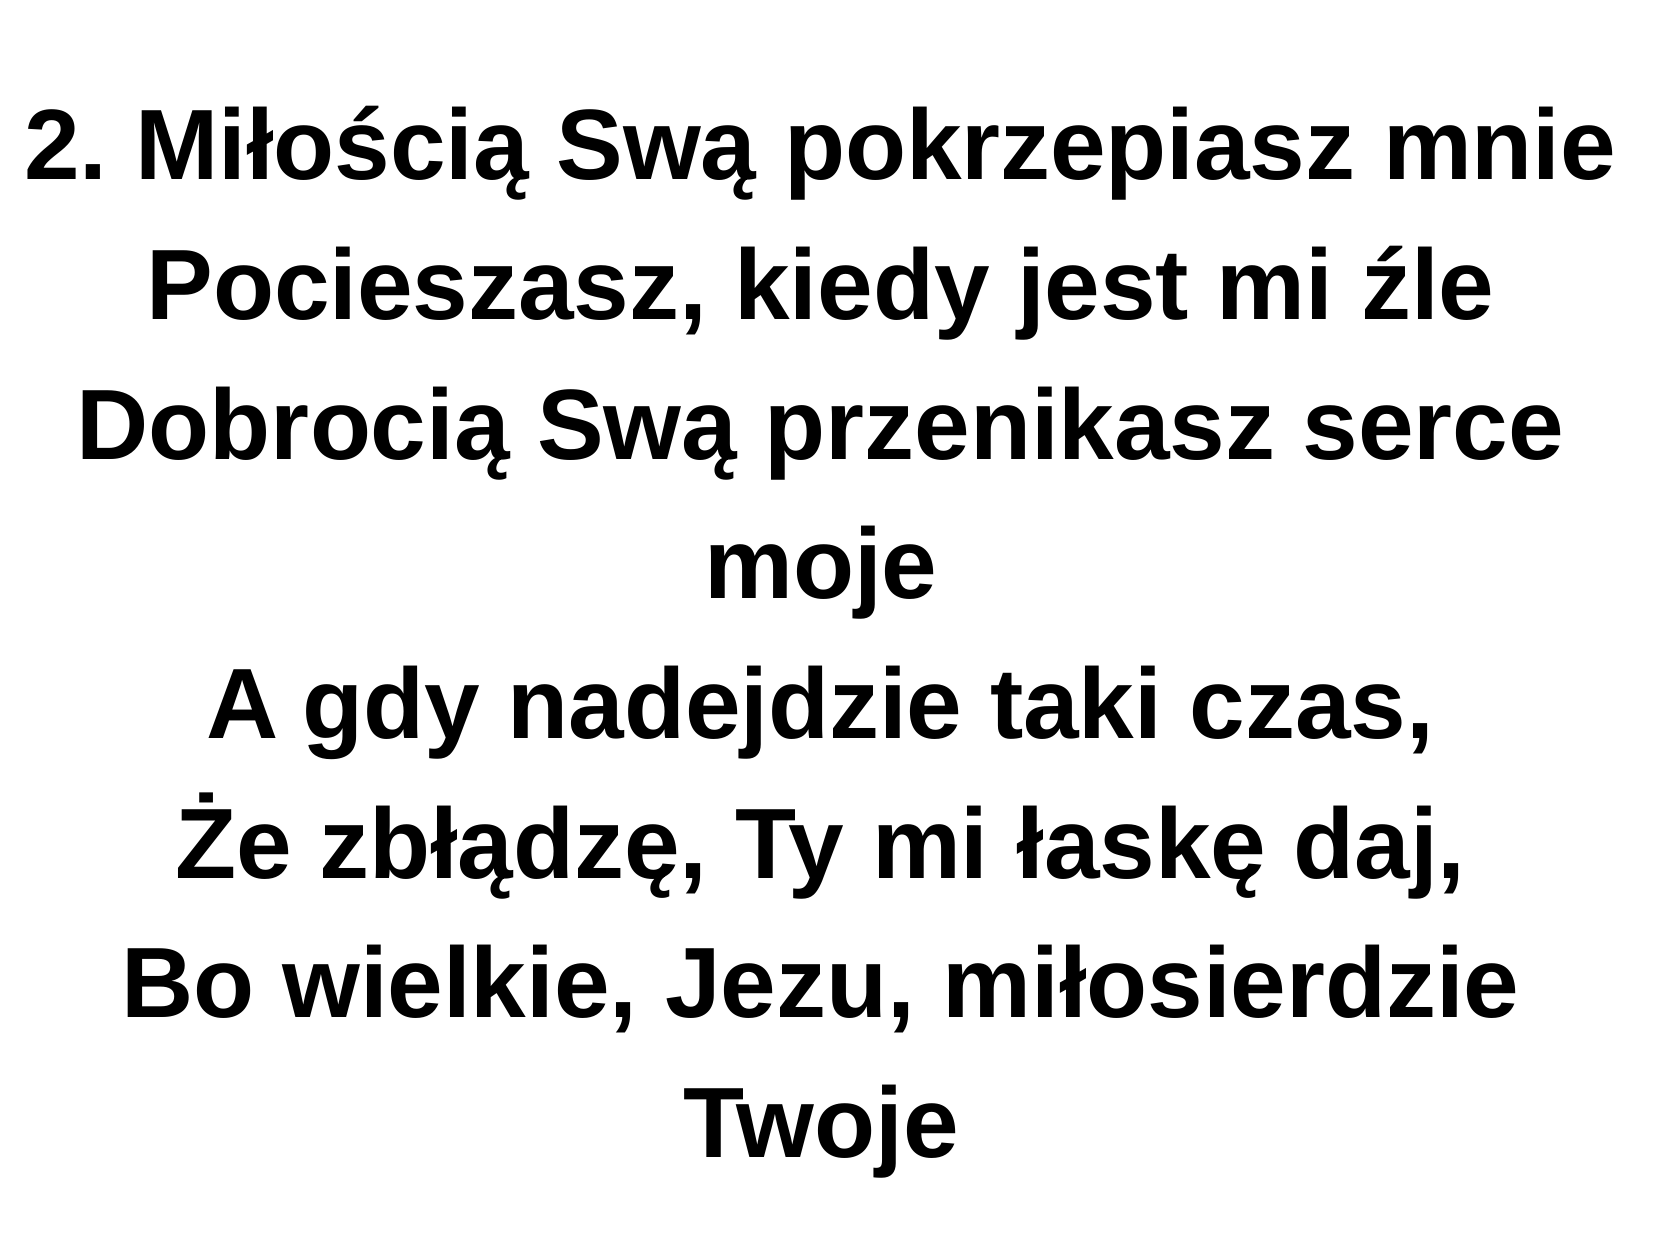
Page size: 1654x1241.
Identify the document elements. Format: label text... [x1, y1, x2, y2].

subtitle 2. Miłością Swą pokrzepiasz mnie Pocieszasz, kiedy jest mi źle Dobrocią Swą przenikasz serce moje A gdy nadejdzie taki czas, Że zbłądzę, Ty mi łaskę daj, Bo wielkie, Jezu, miłosierdzie Twoje [0, 0, 1642, 1241]
